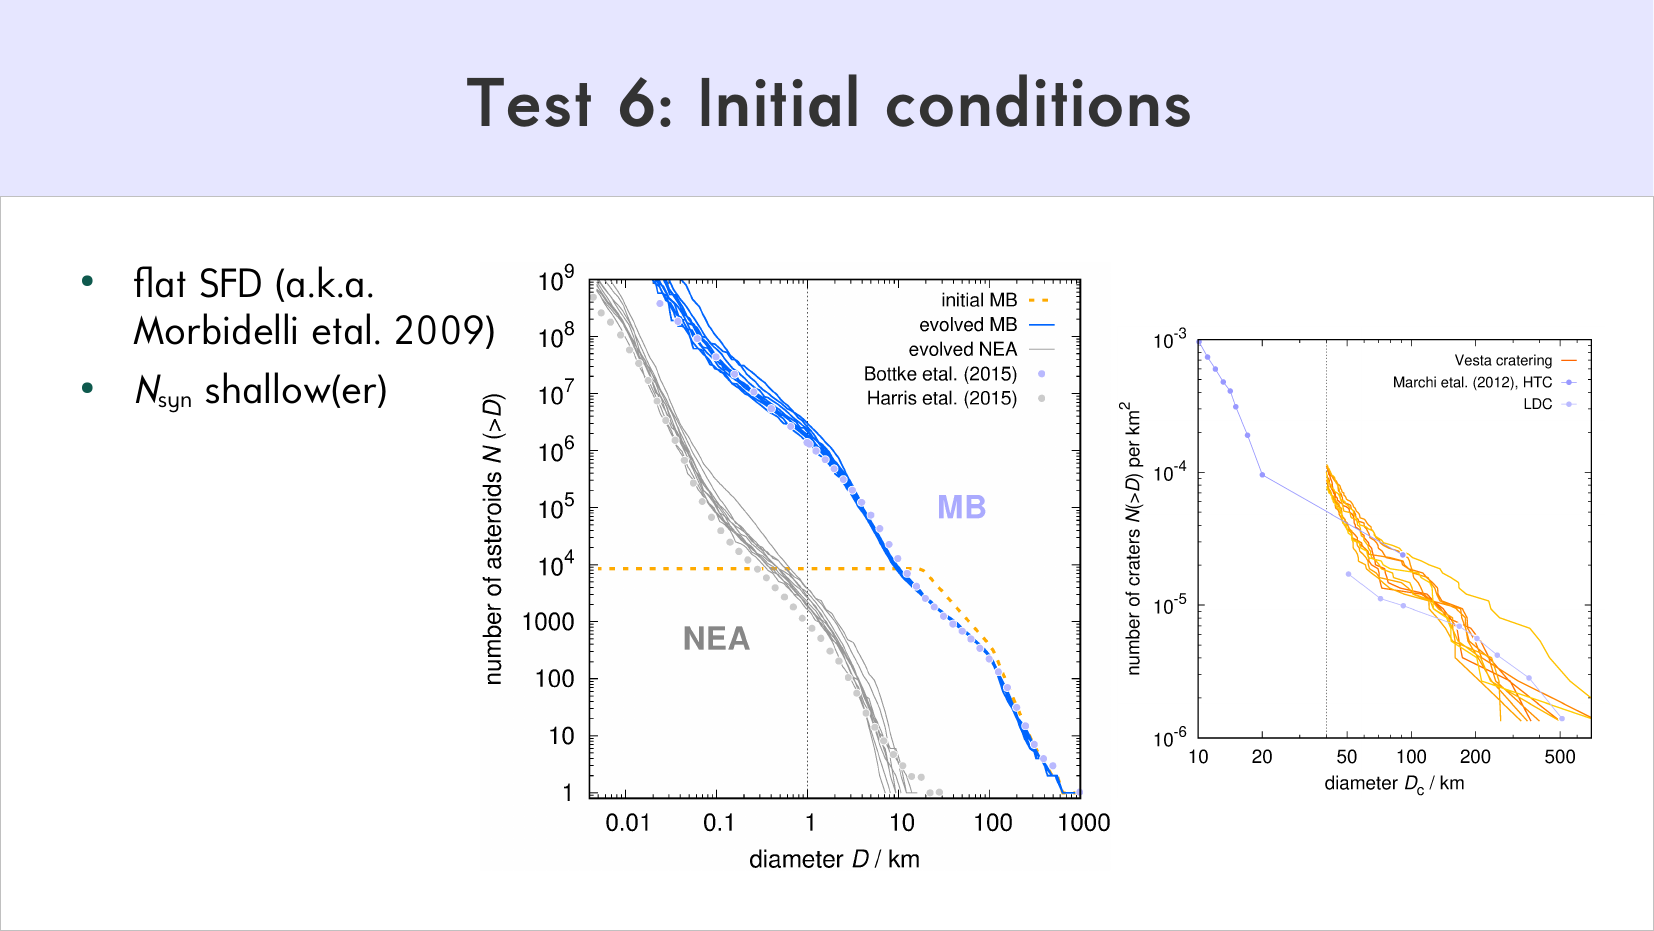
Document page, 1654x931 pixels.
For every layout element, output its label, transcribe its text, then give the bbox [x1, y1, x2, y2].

title Test 6: Initial conditions [124, 23, 1537, 179]
picture [1117, 326, 1605, 798]
picture [480, 262, 1111, 871]
list flat SFD (a.k.a. Morbidelli etal. 2009) Nsyn shallow(er) [62, 258, 511, 798]
